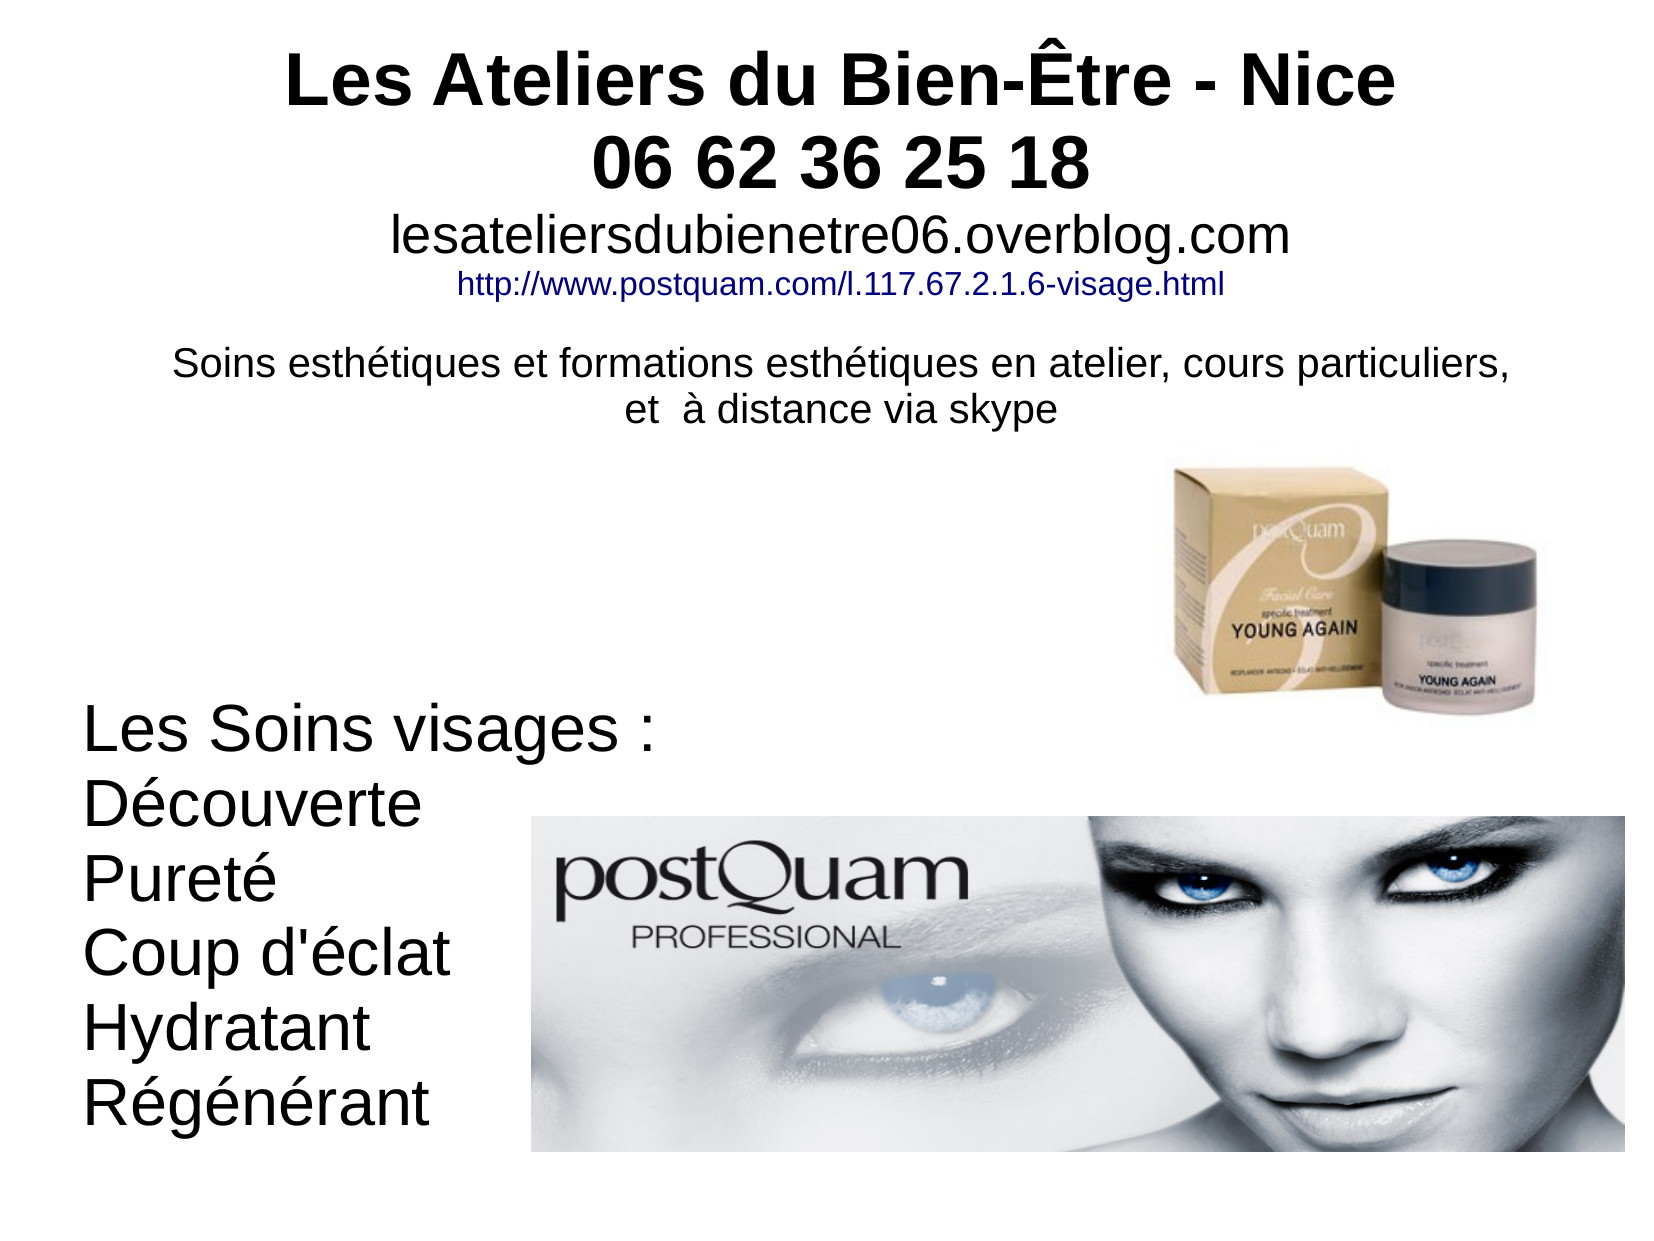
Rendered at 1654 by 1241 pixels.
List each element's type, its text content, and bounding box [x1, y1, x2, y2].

title Les Ateliers du Bien-Être - Nice 06 62 36 25 18 lesateliersdubienetre06.overblog.com http://www.postquam.com/l.117.67.2.1.6-visage.html Soins esthétiques et formations esthétiques en atelier, cours particuliers, et à distance via skype [29, 36, 1654, 434]
subtitle Les Soins visages : Découverte Pureté Coup d'éclat Hydratant Régénérant [82, 620, 1571, 1211]
picture [531, 816, 1625, 1152]
picture [1151, 442, 1565, 742]
